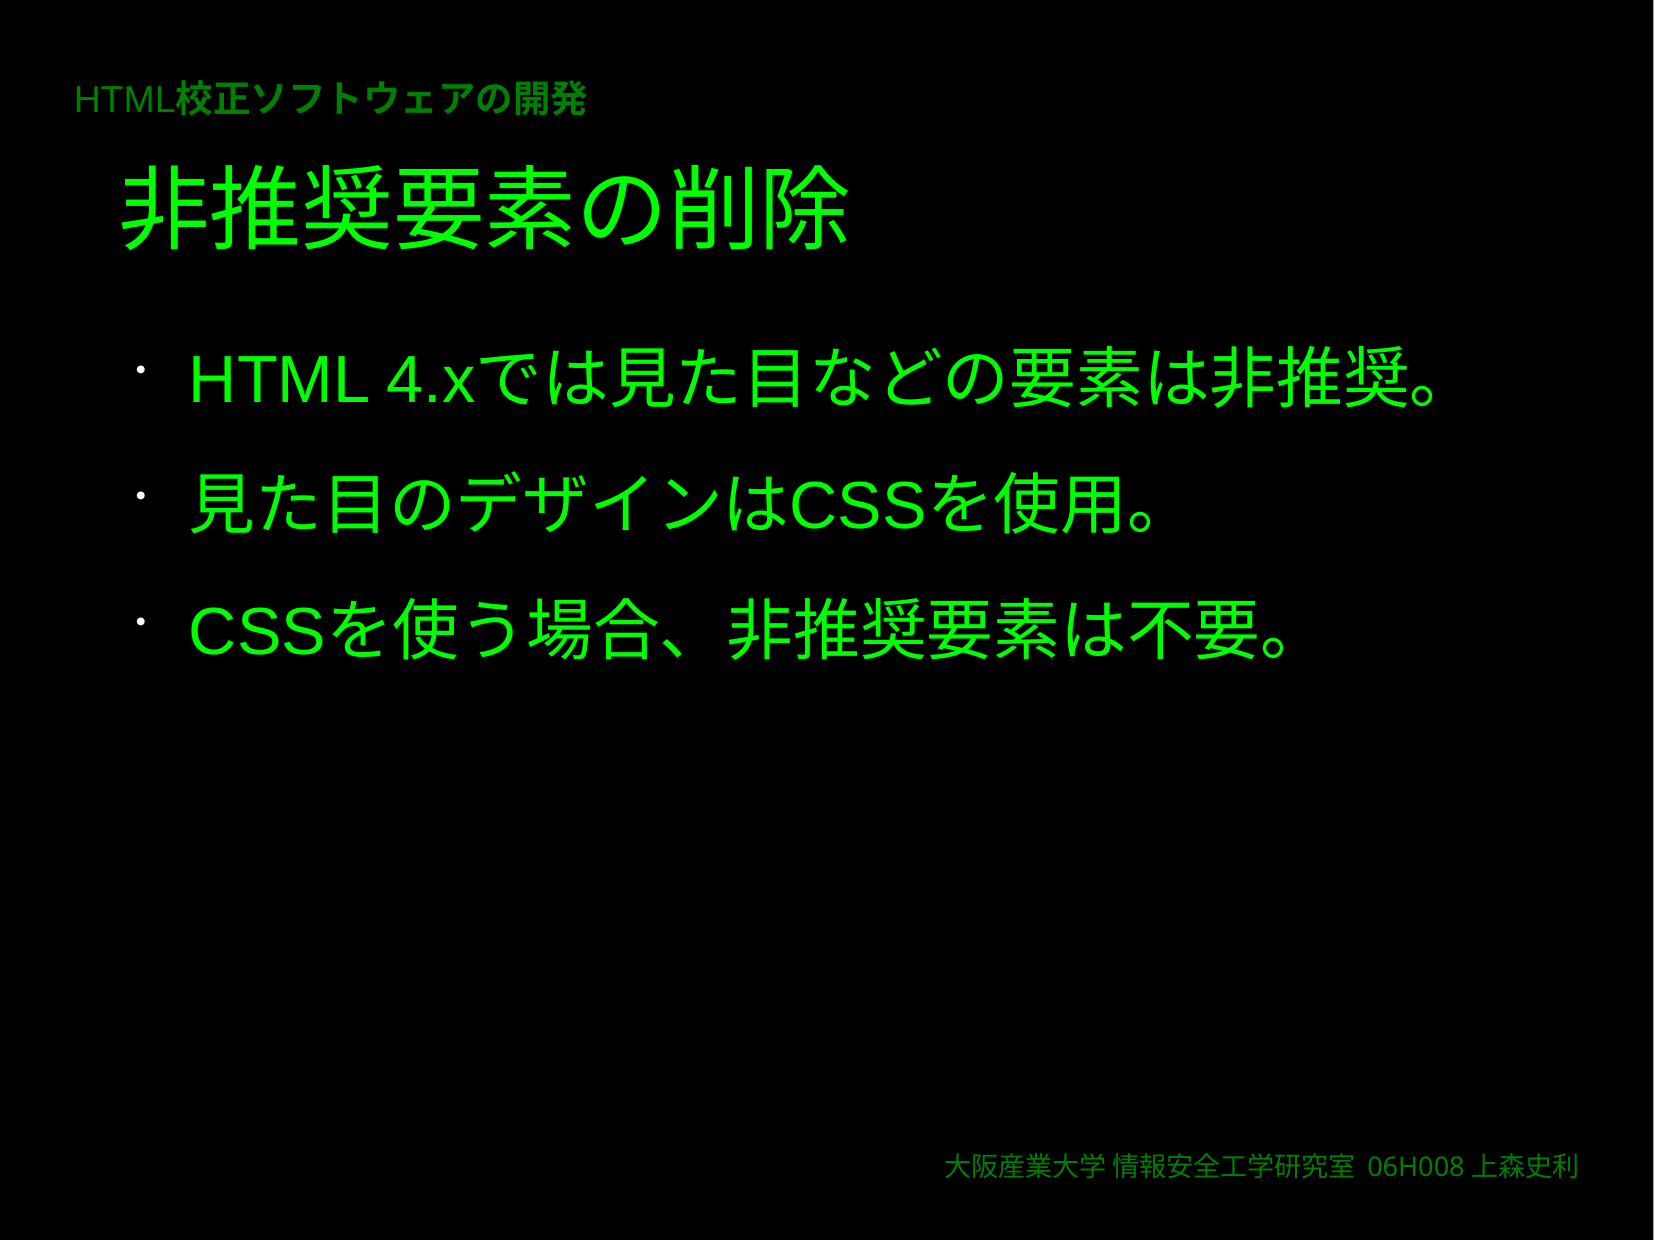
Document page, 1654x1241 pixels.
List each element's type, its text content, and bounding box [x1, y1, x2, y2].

title 非推奨要素の削除 [118, 152, 1601, 252]
list HTML 4.xでは見た目などの要素は非推奨。 見た目のデザインはCSSを使用。 CSSを使う場合、非推奨要素は不要。 [118, 324, 1595, 1078]
